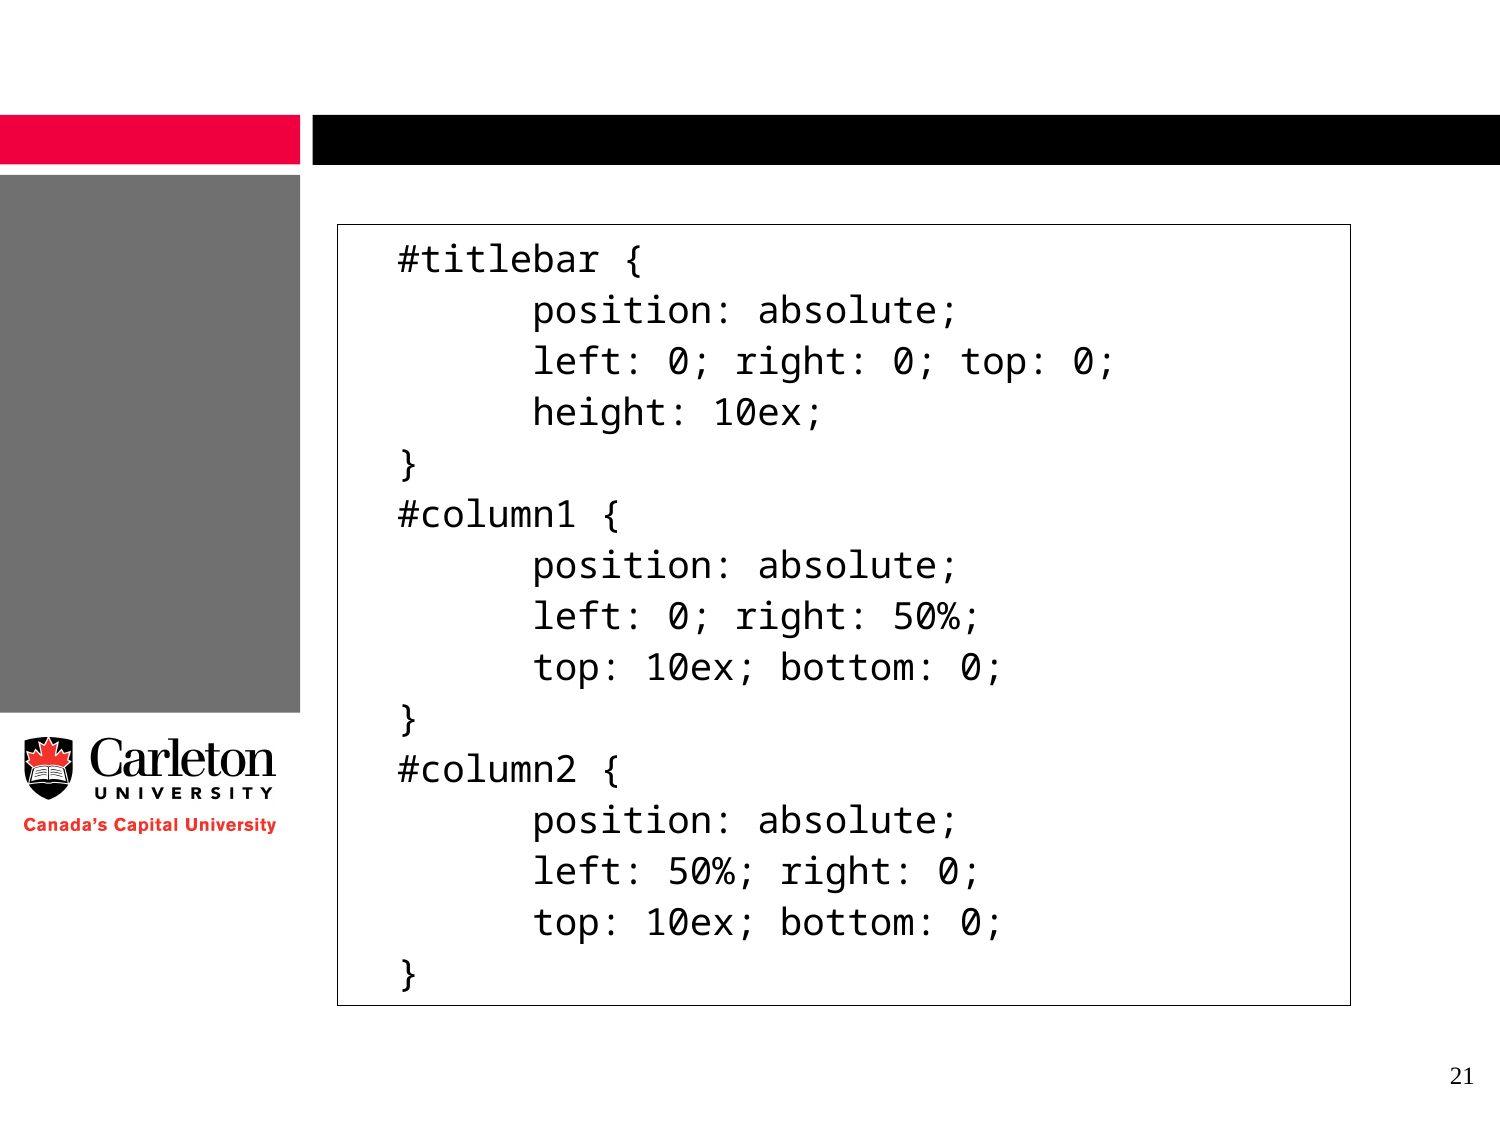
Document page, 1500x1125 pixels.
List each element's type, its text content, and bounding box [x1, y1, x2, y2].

picture [24, 737, 276, 834]
text_box #titlebar { position: absolute; left: 0; right: 0; top: 0; height: 10ex; } #column1 { position: absolute; left: 0; right: 50%; top: 10ex; bottom: 0; } #column2 { position: absolute; left: 50%; right: 0; top: 10ex; bottom: 0; } [337, 224, 1351, 974]
